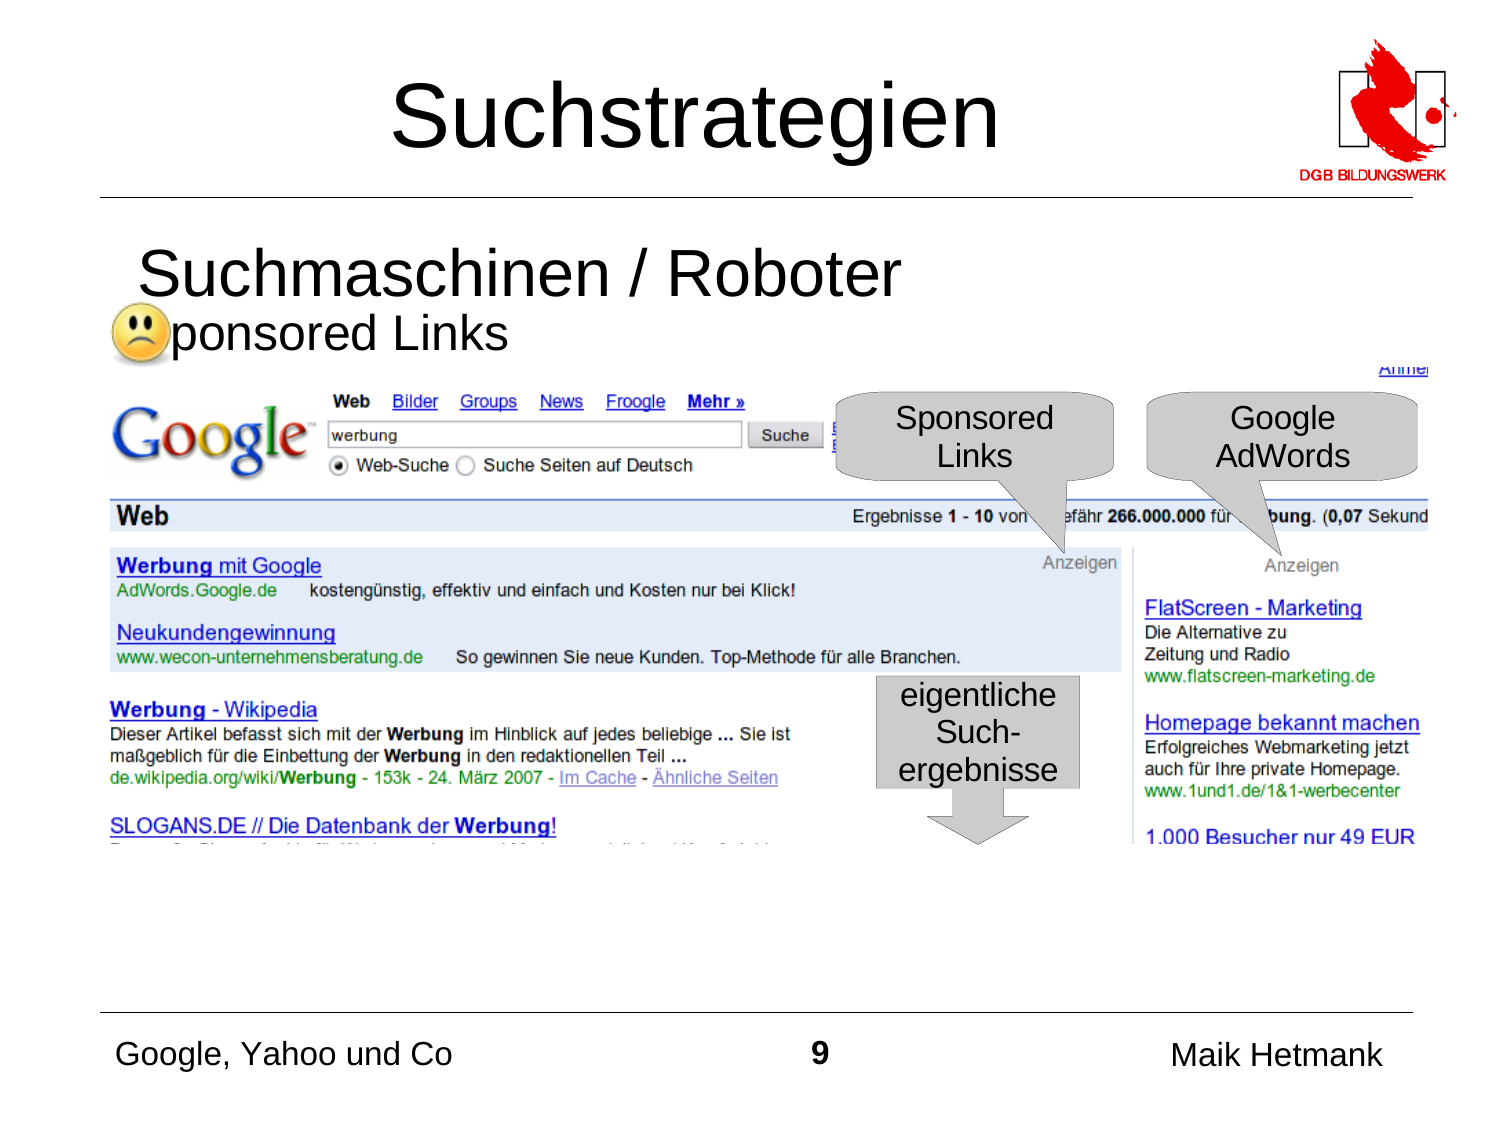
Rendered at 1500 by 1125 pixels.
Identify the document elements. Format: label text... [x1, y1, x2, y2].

picture [1299, 37, 1457, 181]
title Suchstrategien [87, 49, 1305, 175]
text_box Suchmaschinen / Roboter [137, 230, 1407, 306]
picture [103, 296, 1431, 847]
text_box Sponsored Links [179, 306, 1407, 357]
